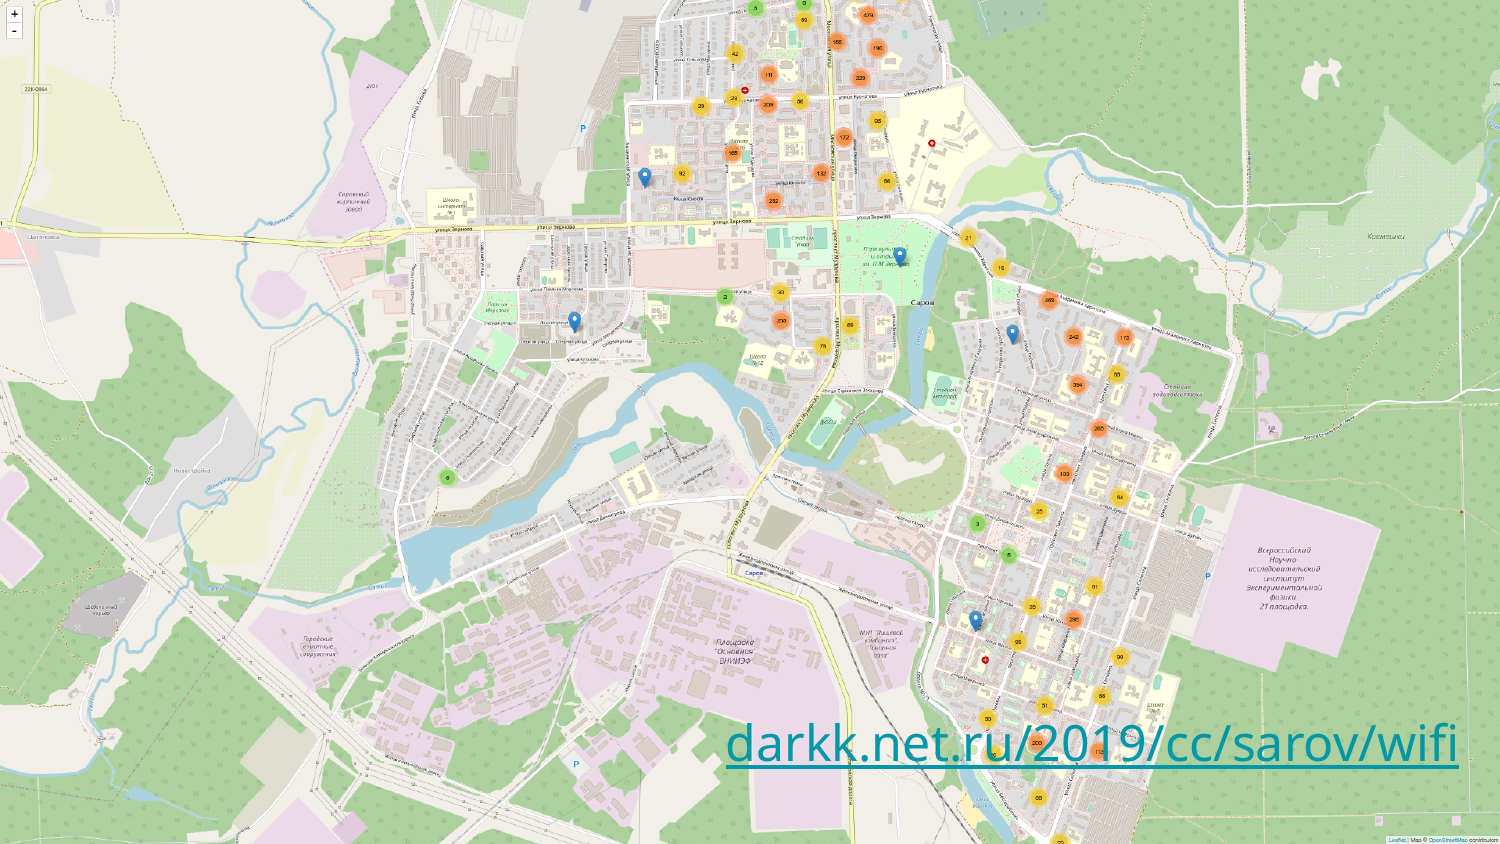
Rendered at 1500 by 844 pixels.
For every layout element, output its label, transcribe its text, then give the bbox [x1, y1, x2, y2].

list darkk.net.ru/2019/cc/sarov/wifi [25, 696, 1475, 796]
picture [0, 0, 1500, 844]
